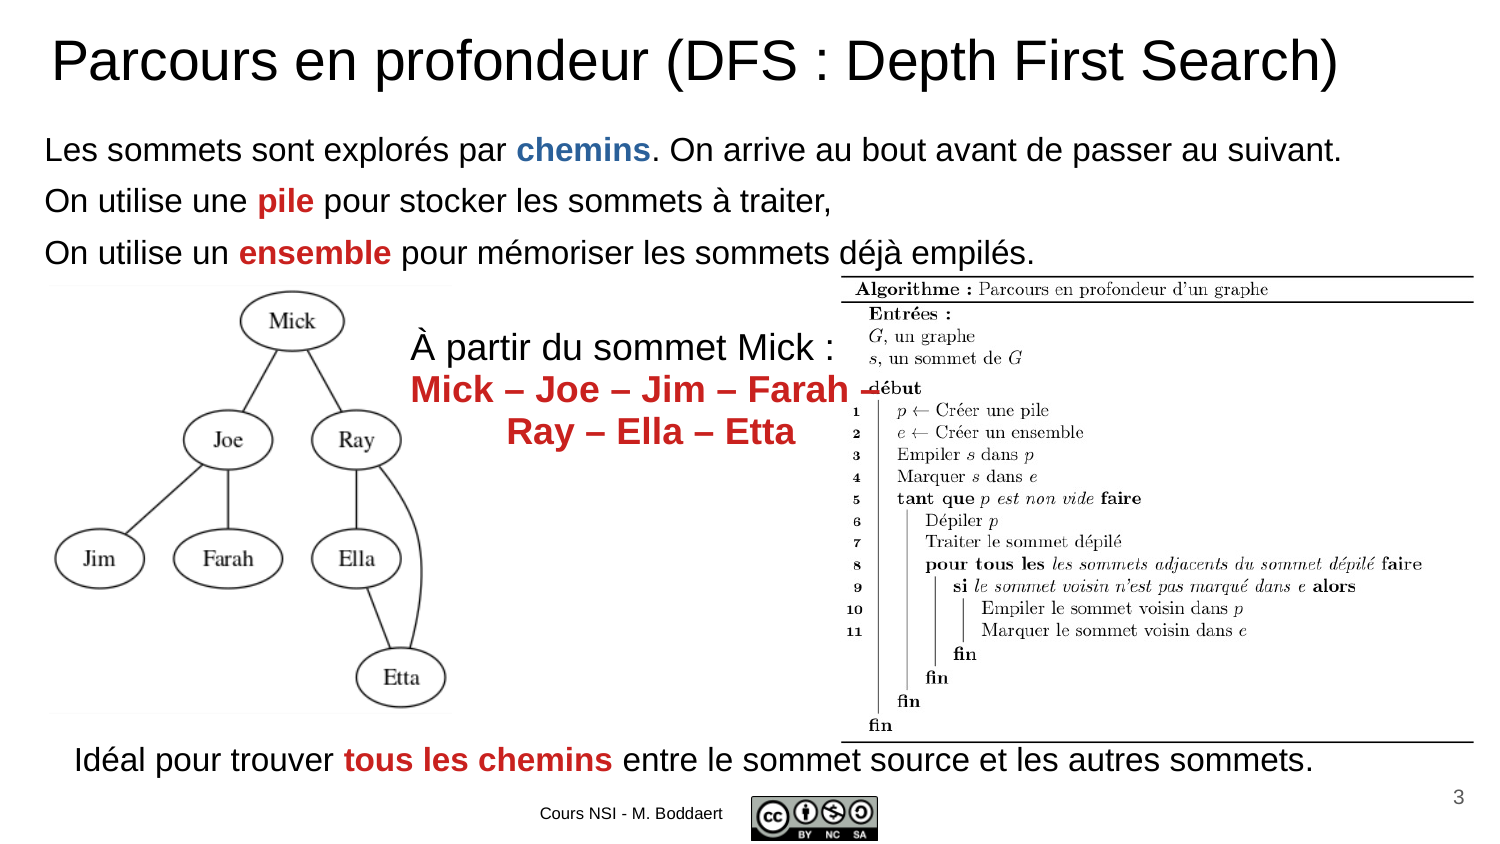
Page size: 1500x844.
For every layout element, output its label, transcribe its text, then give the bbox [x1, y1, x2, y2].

picture [49, 384, 452, 714]
text_box Idéal pour trouver tous les chemins entre le sommet source et les autres sommets. [59, 734, 1418, 798]
picture [751, 798, 878, 841]
text_box Les sommets sont explorés par chemins. On arrive au bout avant de passer au suivant. On utilise une pile pour stocker les sommets à traiter, On utilise un ensemble pour mémoriser les sommets déjà empilés. [29, 120, 1477, 384]
picture [840, 274, 1474, 744]
text_box À partir du sommet Mick : Mick – Joe – Jim – Farah – Ray – Ella – Etta [395, 318, 873, 473]
title Parcours en profondeur (DFS : Depth First Search) [51, 13, 1449, 108]
slide_number <numéro> [1389, 764, 1480, 830]
